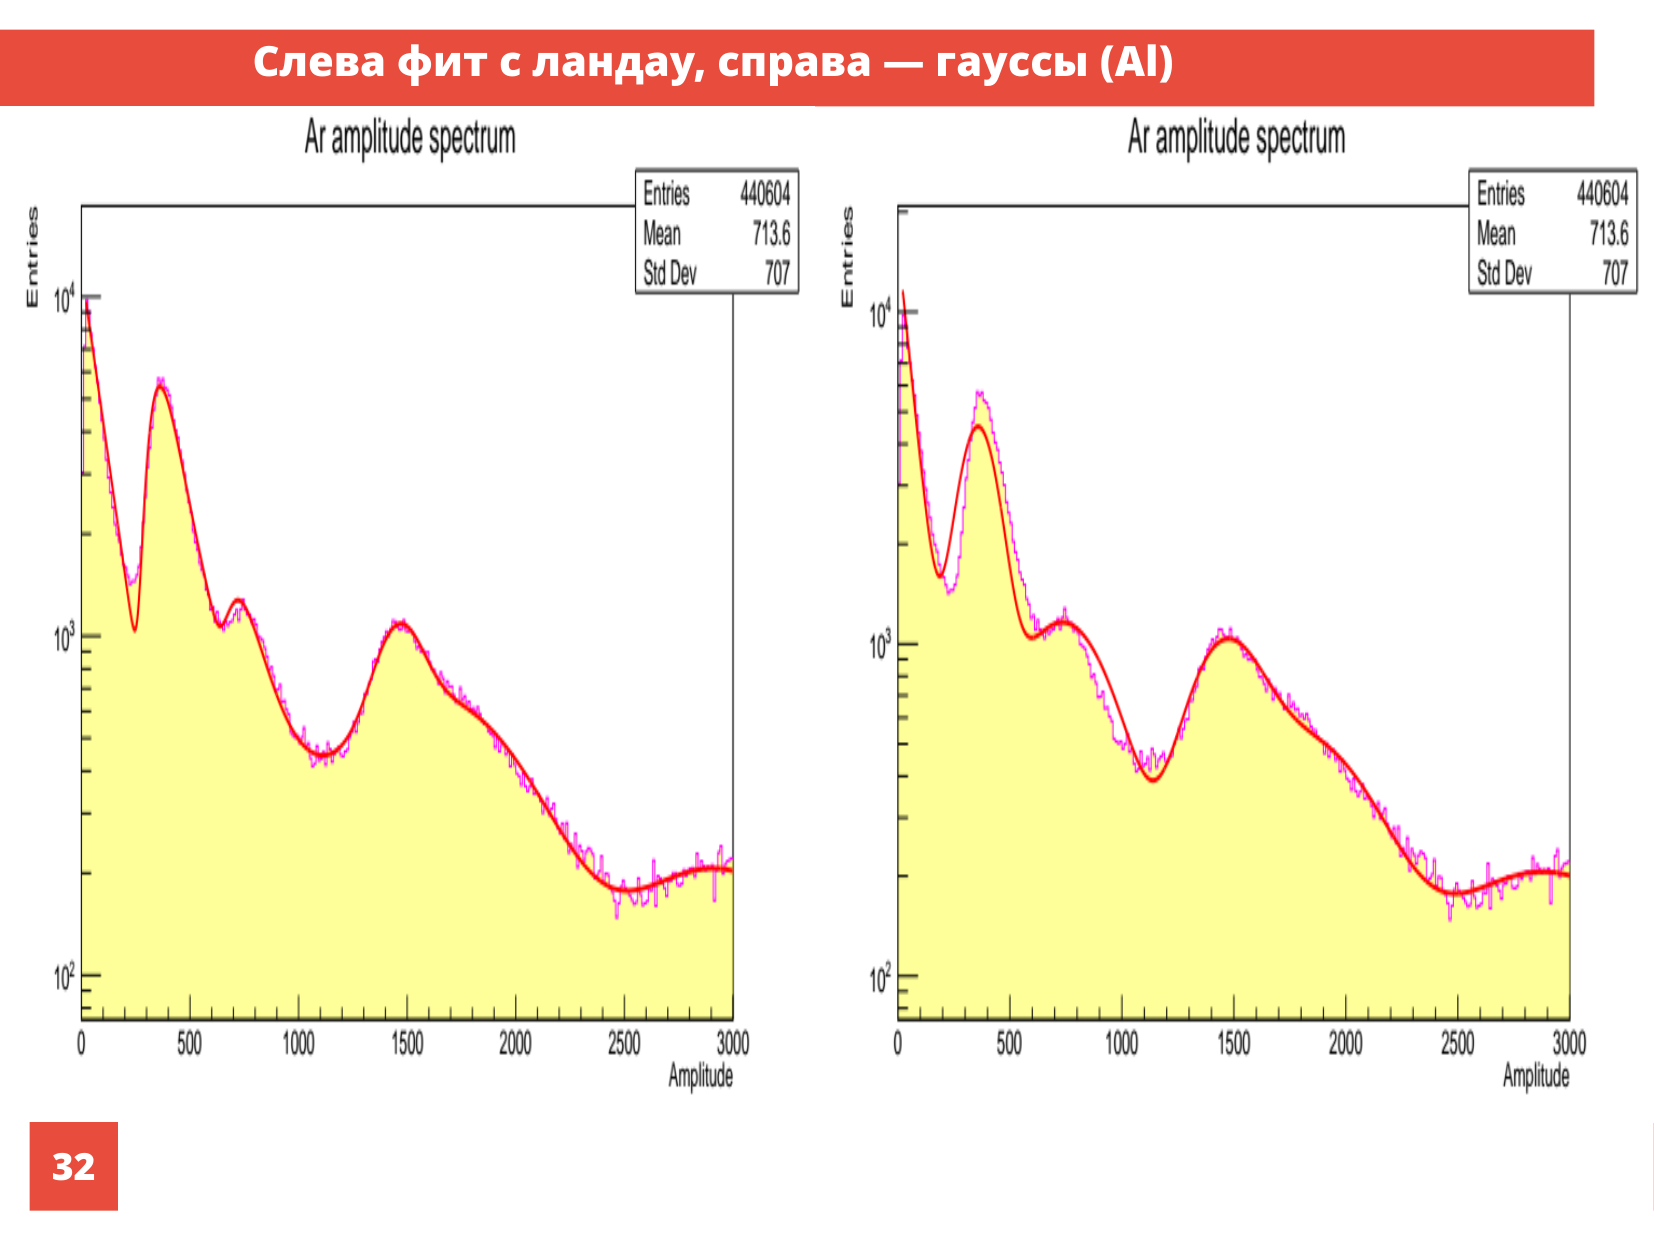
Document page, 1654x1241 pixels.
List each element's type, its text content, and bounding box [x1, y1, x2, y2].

text_box [0, 106, 1654, 1241]
title Слева фит с ландау, справа — гауссы (Al) [59, 0, 1595, 89]
